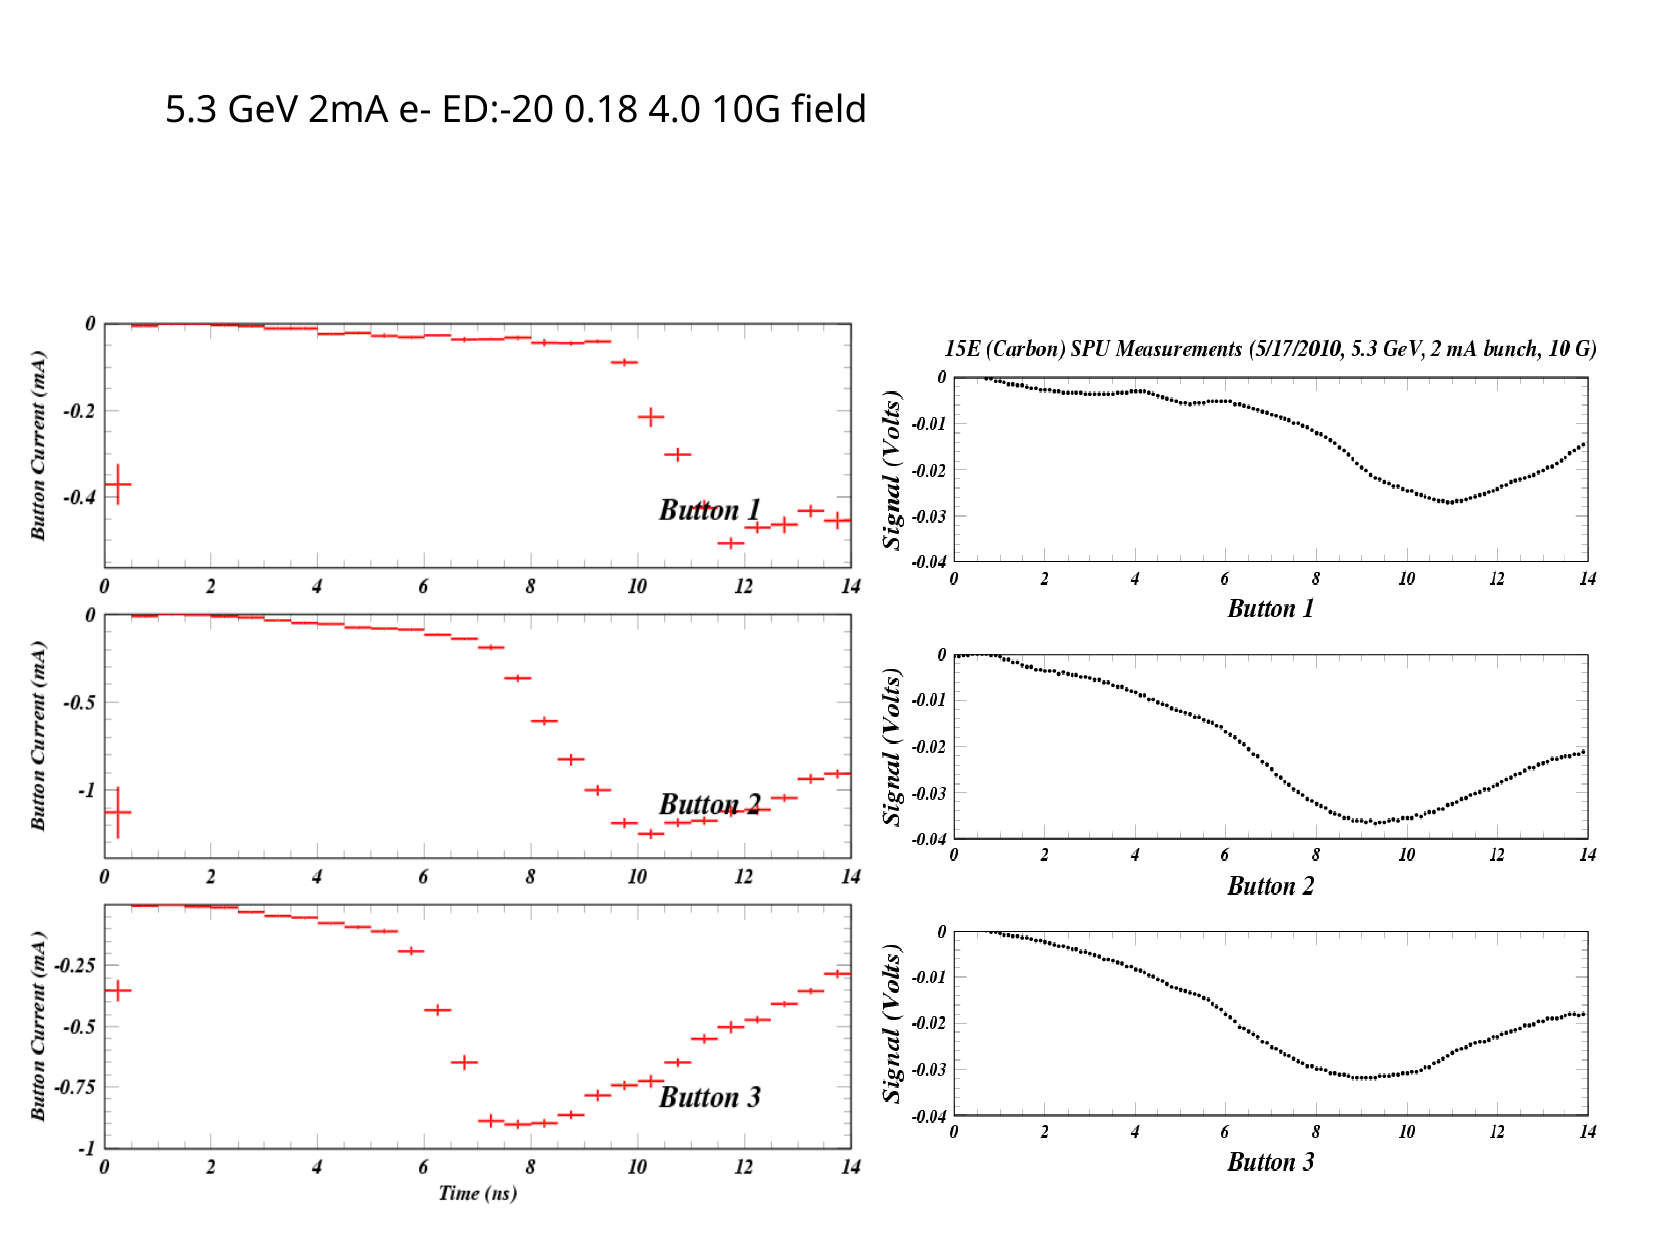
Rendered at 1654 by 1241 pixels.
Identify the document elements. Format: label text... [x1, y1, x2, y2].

text_box 5.3 GeV 2mA e- ED:-20 0.18 4.0 10G field [150, 75, 1126, 134]
picture [0, 299, 1635, 1238]
